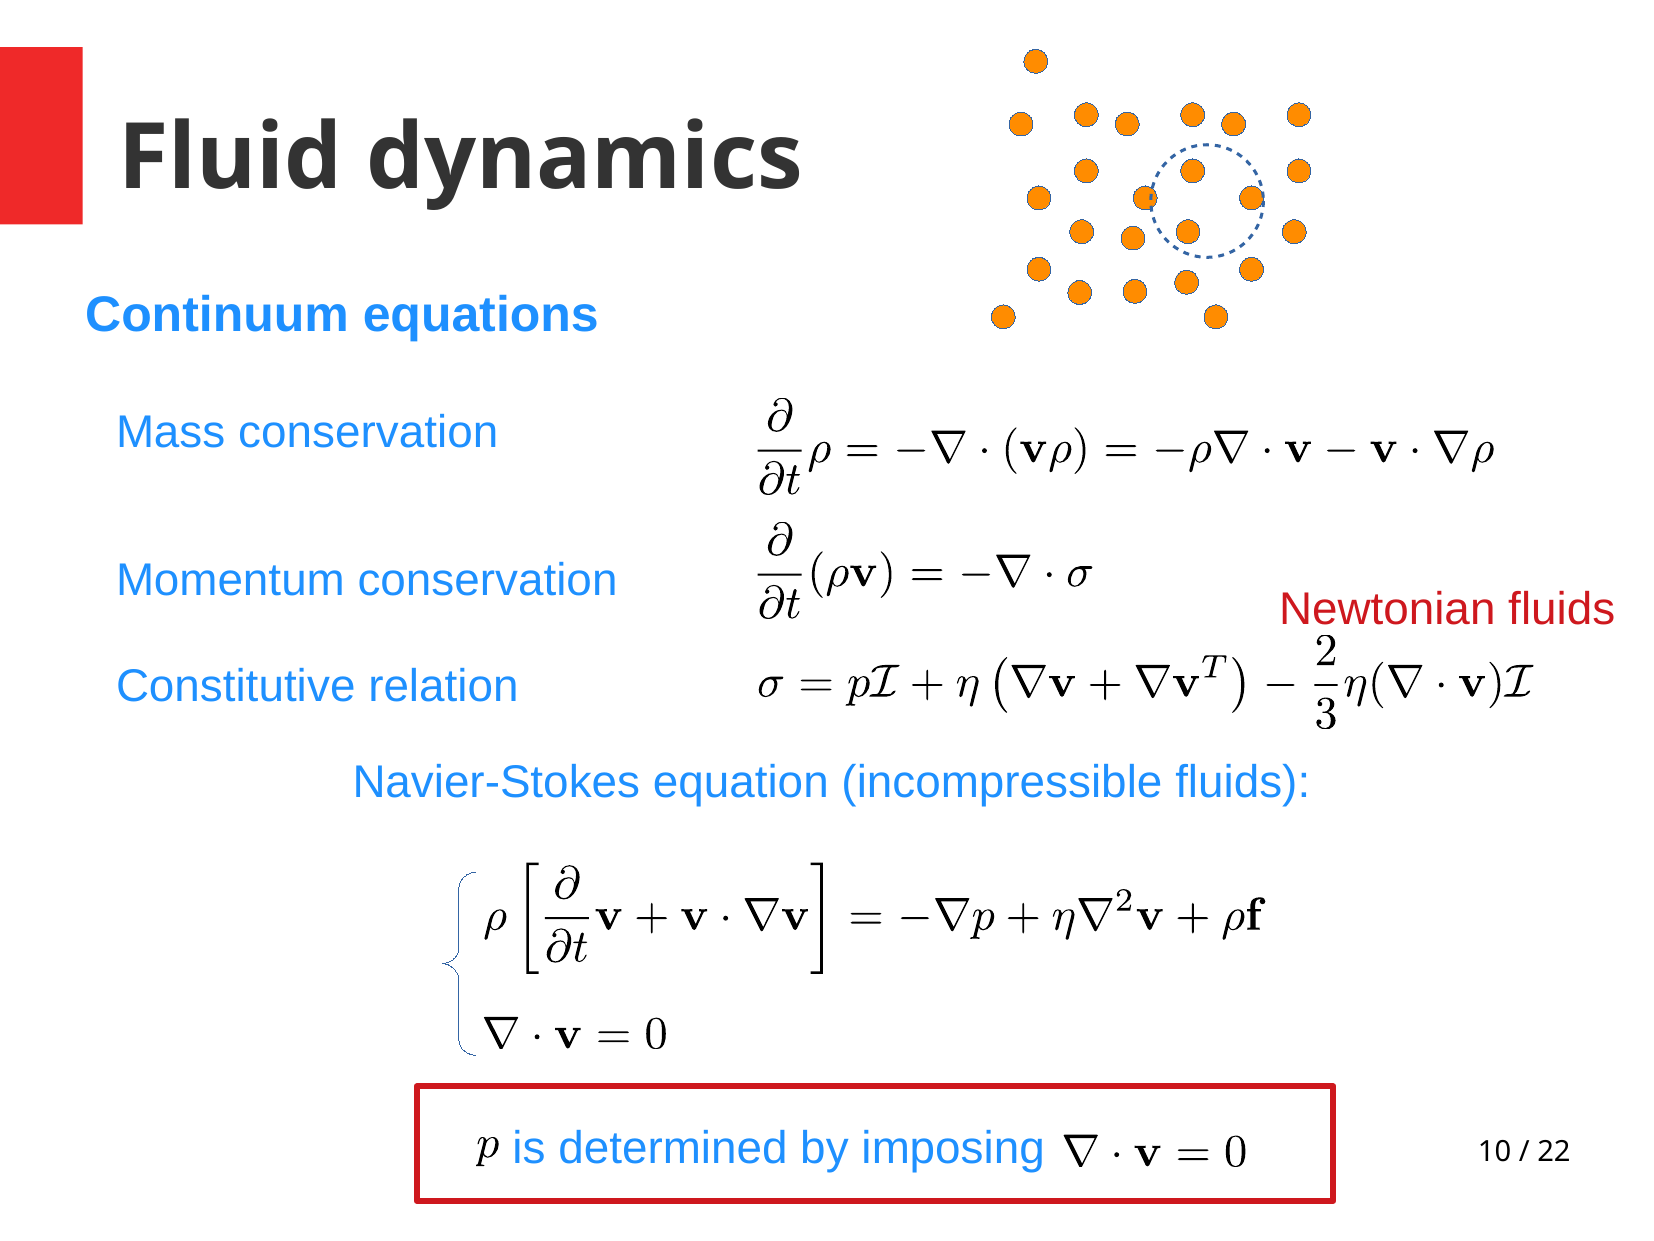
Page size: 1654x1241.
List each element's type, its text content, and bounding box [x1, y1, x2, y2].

text_box [1180, 102, 1205, 127]
text_box [1067, 280, 1092, 305]
text_box [1287, 102, 1311, 127]
text_box [1074, 158, 1099, 183]
text_box [1115, 112, 1140, 136]
picture [476, 1137, 500, 1167]
text_box Mass conservation [101, 398, 568, 517]
text_box [1221, 112, 1246, 136]
text_box [1027, 257, 1051, 282]
text_box Newtonian fluids [1264, 575, 1631, 642]
text_box [1123, 279, 1147, 304]
text_box [1074, 102, 1099, 127]
text_box [1121, 226, 1145, 250]
text_box [1239, 185, 1264, 210]
text_box [991, 304, 1016, 329]
text_box [1133, 185, 1158, 210]
text_box [1180, 158, 1205, 183]
text_box [1023, 49, 1048, 74]
text_box [1027, 185, 1051, 210]
picture [481, 1016, 668, 1049]
title Fluid dynamics [118, 49, 1571, 257]
text_box [1176, 219, 1200, 244]
text_box is determined by imposing [420, 1114, 1330, 1198]
text_box Navier-Stokes equation (incompressible fluids): [337, 748, 1413, 867]
text_box [1174, 270, 1199, 295]
picture [756, 635, 1534, 729]
text_box [1239, 257, 1264, 282]
picture [483, 867, 1267, 974]
text_box Continuum equations [70, 278, 614, 350]
text_box [1204, 304, 1228, 329]
text_box [1069, 219, 1094, 244]
text_box [1282, 219, 1307, 244]
text_box [1009, 112, 1033, 136]
picture [757, 398, 1495, 495]
text_box Constitutive relation [101, 652, 534, 719]
text_box Momentum conservation [101, 546, 633, 613]
picture [757, 522, 1095, 619]
text_box [1287, 158, 1311, 183]
text_box is determined by imposing [306, 1114, 1512, 1232]
